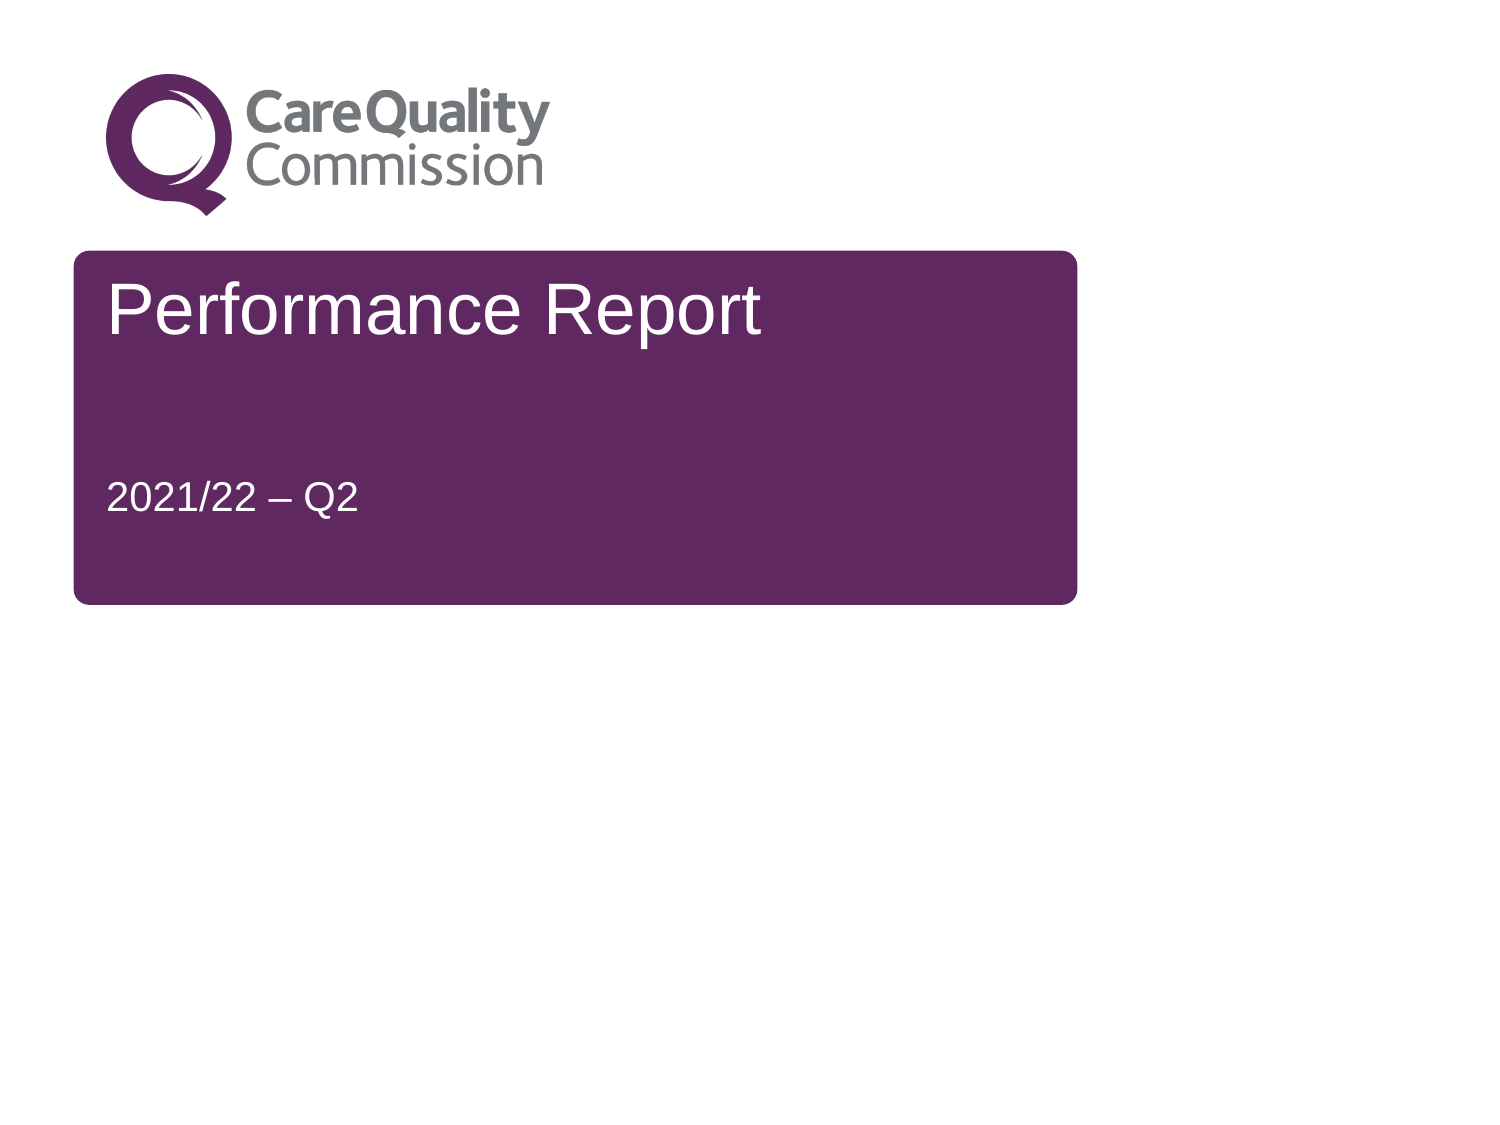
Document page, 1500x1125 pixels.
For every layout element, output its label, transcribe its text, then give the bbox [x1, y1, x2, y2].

title Performance Report [106, 275, 1044, 438]
subtitle 2021/22 – Q2 [106, 474, 863, 538]
